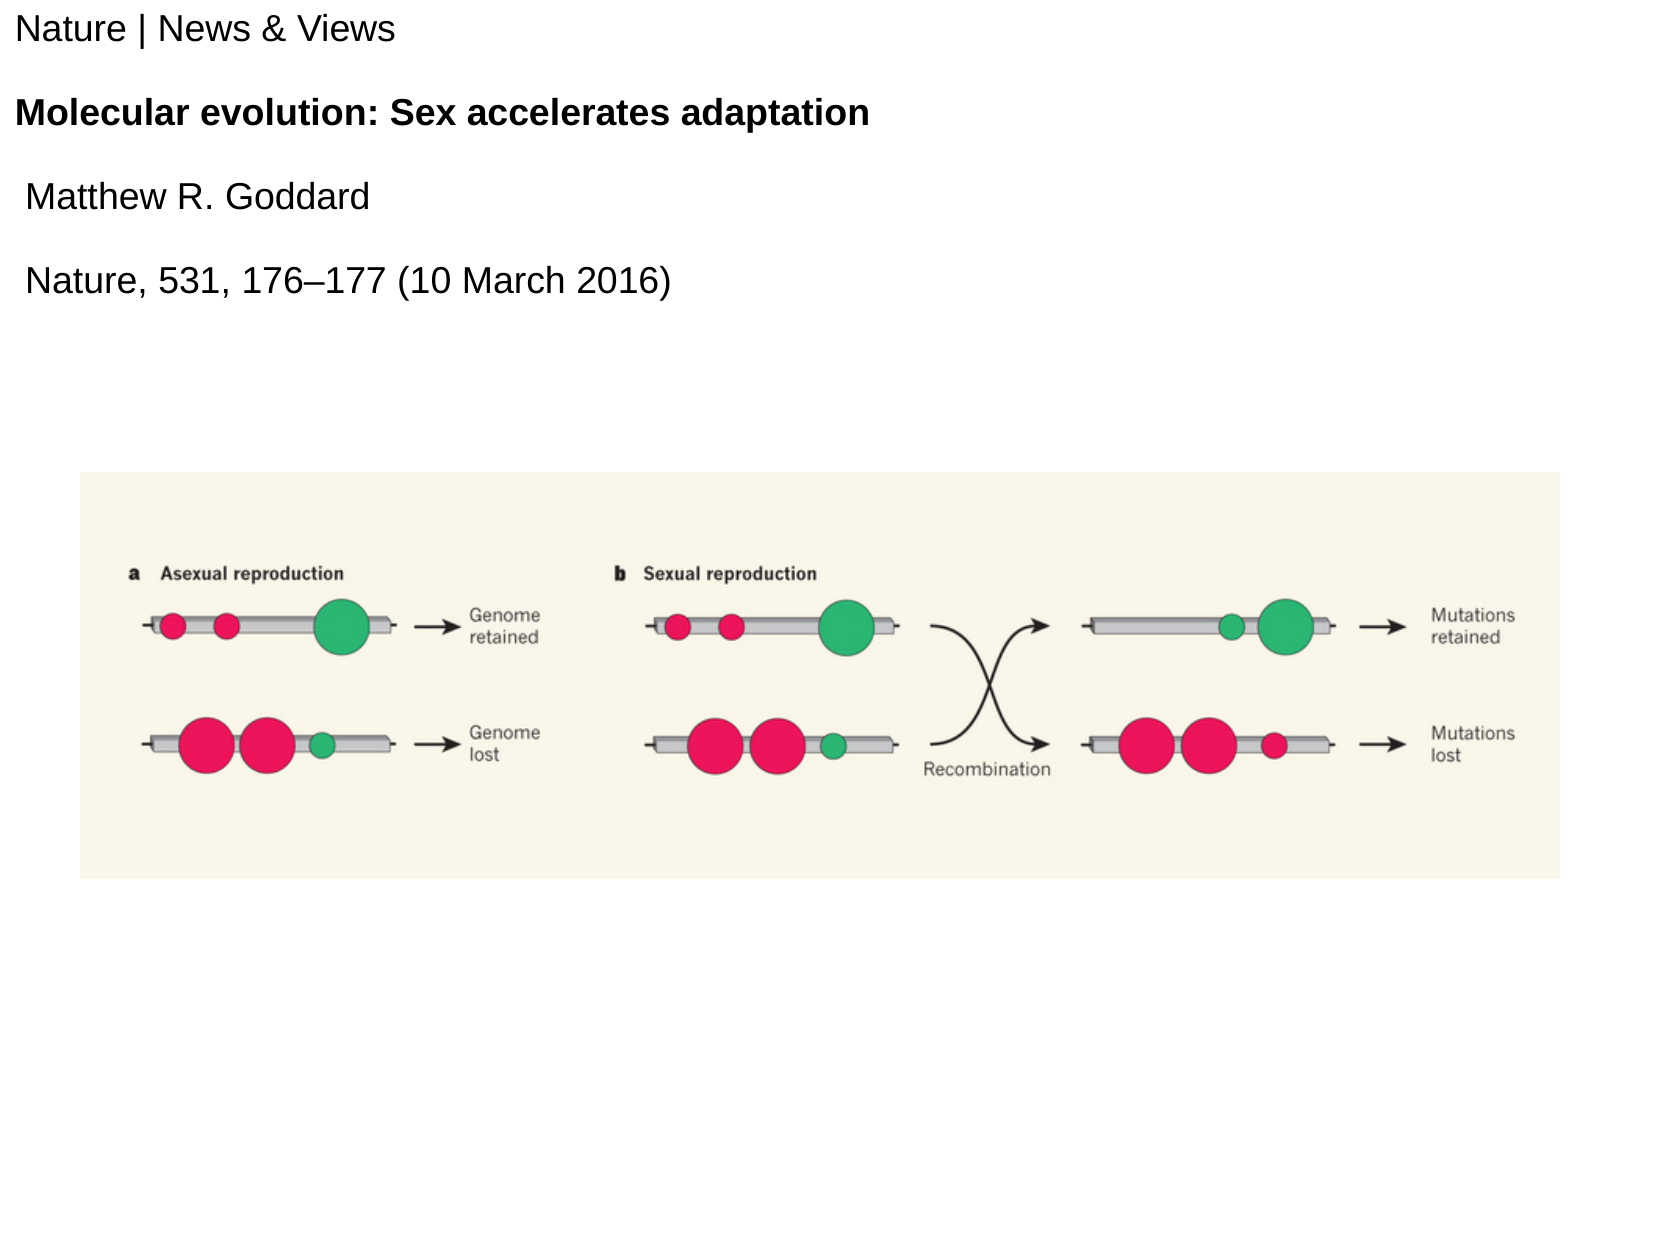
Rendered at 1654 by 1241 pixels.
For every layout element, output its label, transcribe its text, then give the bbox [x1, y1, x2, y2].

text_box Nature | News & Views Molecular evolution: Sex accelerates adaptation Matthew R. Goddard Nature, 531, 176–177 (10 March 2016) [0, 0, 1264, 351]
picture [80, 472, 1560, 879]
